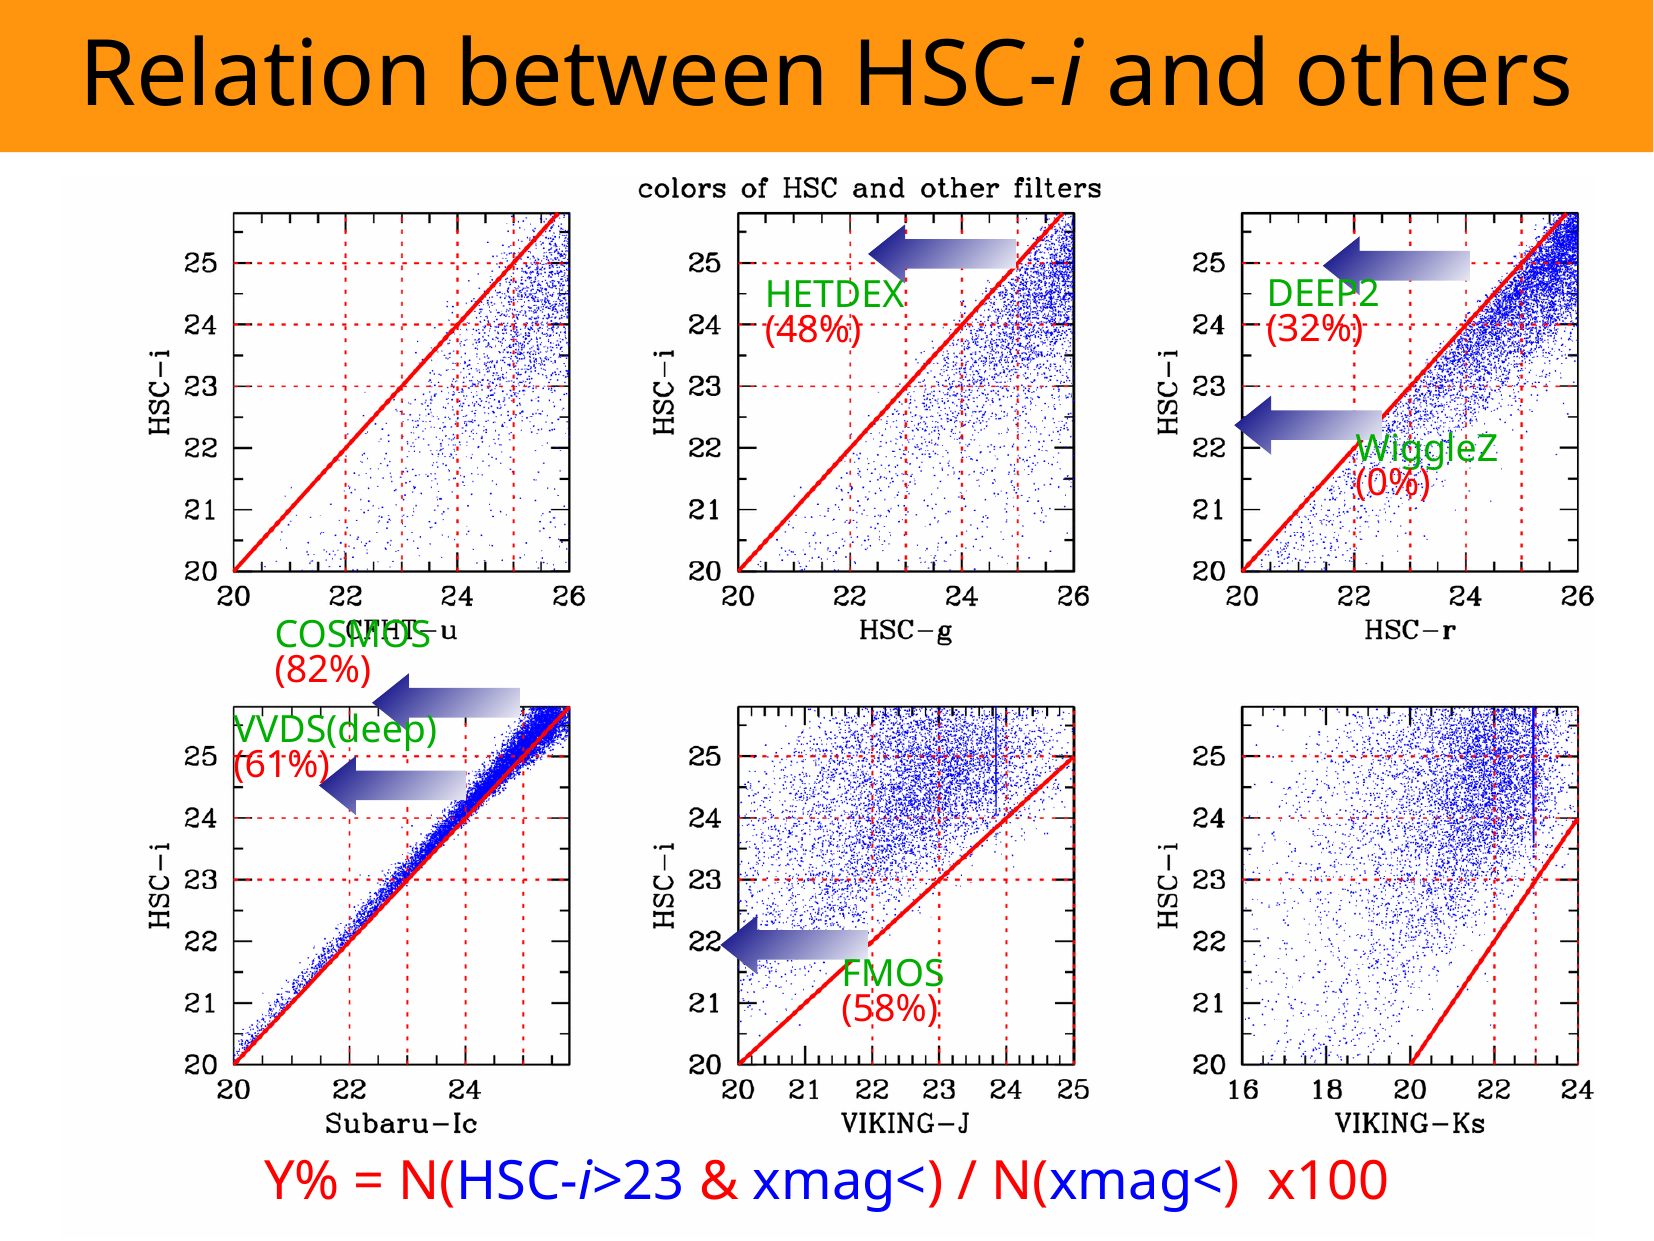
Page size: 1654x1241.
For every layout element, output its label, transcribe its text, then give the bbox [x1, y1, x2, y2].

text_box [720, 915, 869, 975]
text_box Y% = N(HSC-i>23 & xmag<) / N(xmag<) x100 [0, 1151, 1654, 1241]
text_box [1234, 395, 1382, 455]
text_box COSMOS (82%) [259, 612, 479, 721]
text_box HETDEX (48%) [750, 272, 957, 381]
picture [59, 177, 1595, 1151]
text_box [479, 687, 520, 718]
text_box VVDS(deep) (61%) [218, 707, 461, 816]
text_box WiggleZ (0%) [1340, 425, 1518, 534]
text_box DEEP2 (32%) [1251, 271, 1430, 380]
text_box [461, 770, 467, 801]
text_box [1322, 236, 1471, 281]
text_box FMOS (58%) [826, 951, 1004, 1060]
text_box Relation between HSC-i and others [0, 0, 1654, 153]
text_box [868, 224, 1016, 272]
